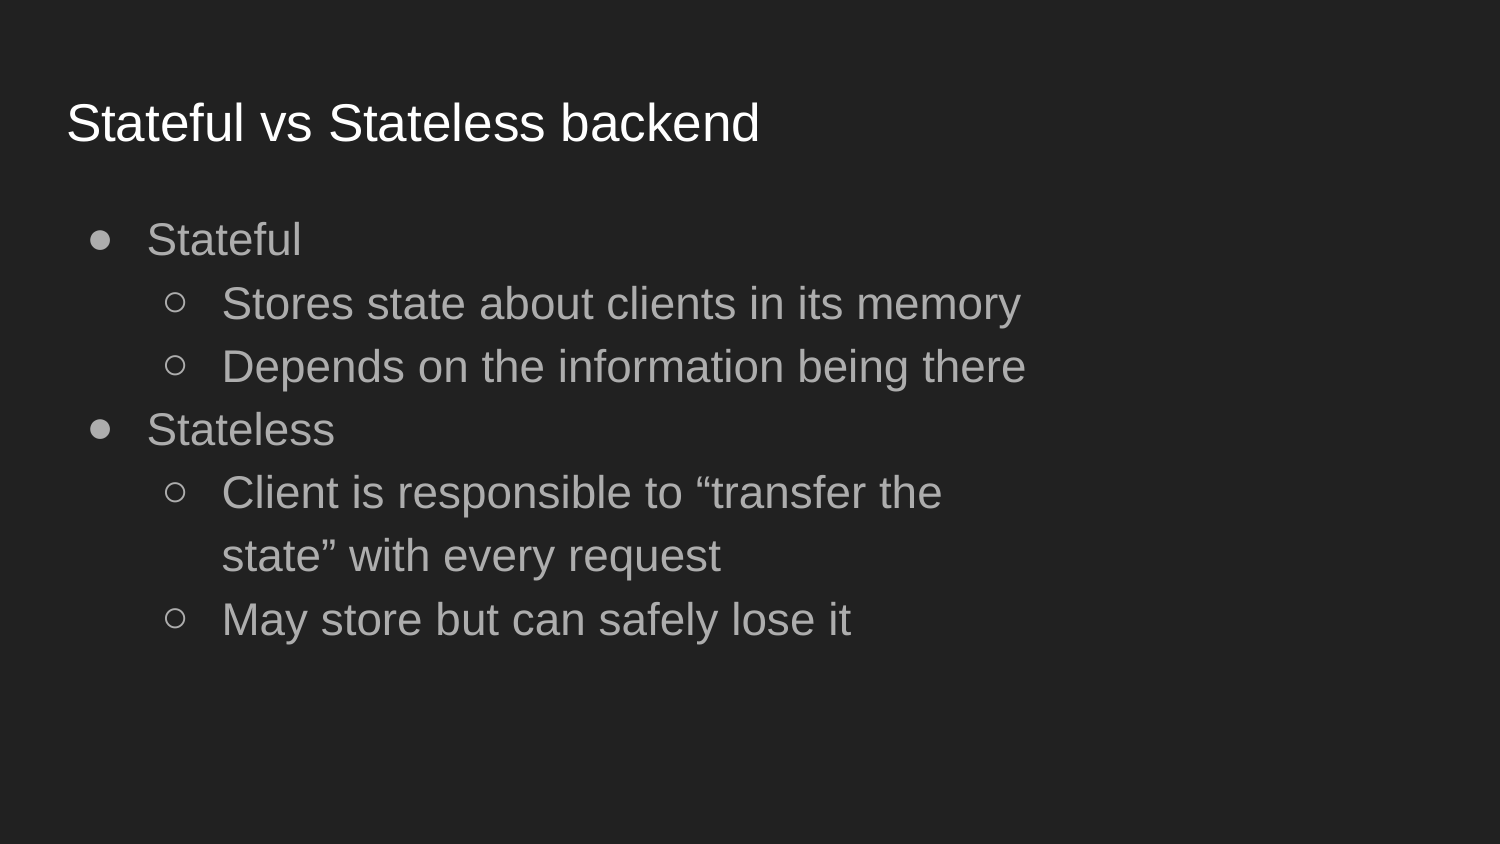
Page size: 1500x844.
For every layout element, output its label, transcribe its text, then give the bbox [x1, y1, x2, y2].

title Stateful vs Stateless backend [51, 72, 1449, 167]
list Stateful Stores state about clients in its memory Depends on the information being there Stateless Client is responsible to “transfer the state” with every request May store but can safely lose it [56, 186, 1076, 777]
